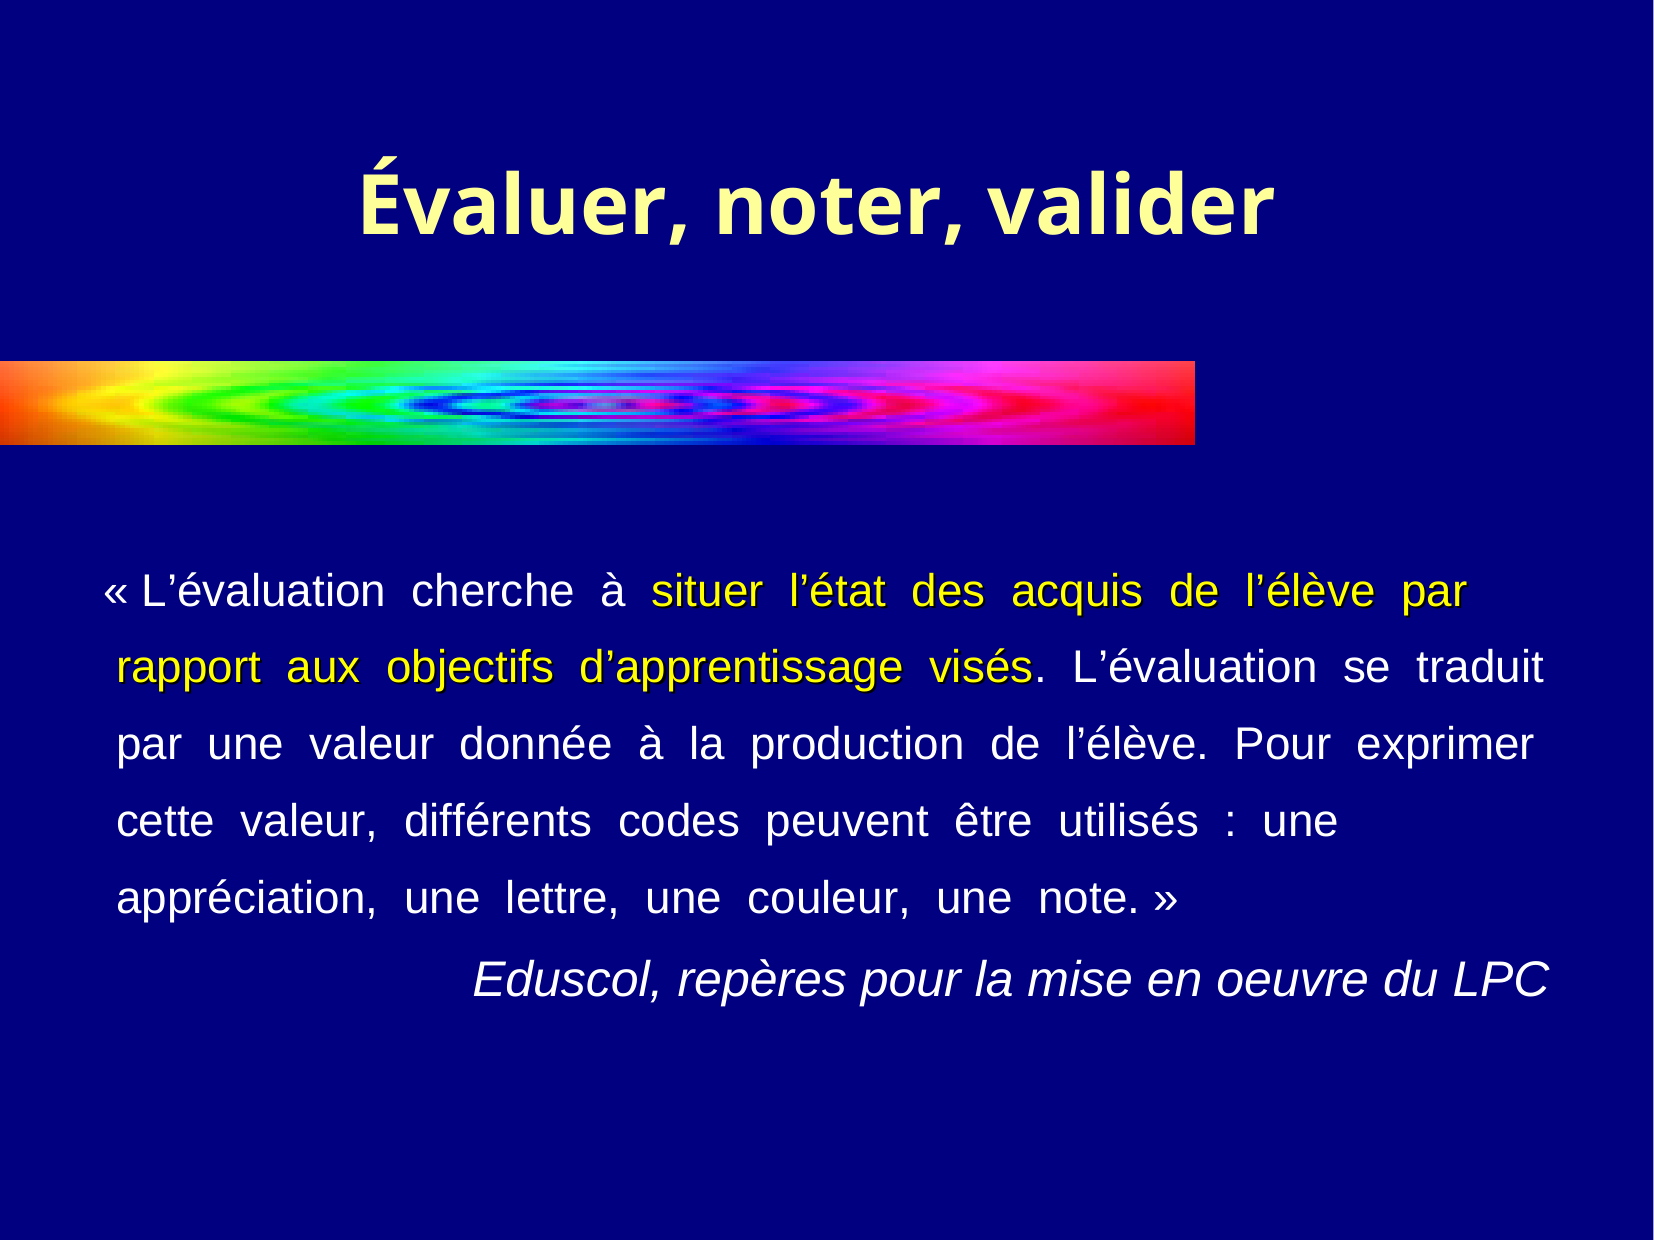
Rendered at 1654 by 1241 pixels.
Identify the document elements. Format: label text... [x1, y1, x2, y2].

title Évaluer, noter, valider [121, 105, 1534, 299]
picture [0, 361, 1195, 445]
text_box « L’évaluation cherche à situer l’état des acquis de l’élève par rapport aux objectifs d’apprentissage visés. L’évaluation se traduit par une valeur donnée à la production de l’élève. Pour exprimer cette valeur, différents codes peuvent être utilisés : une appréciation, une lettre, une couleur, une note. » Eduscol, repères pour la mise en oeuvre du LPC [88, 531, 1565, 1081]
